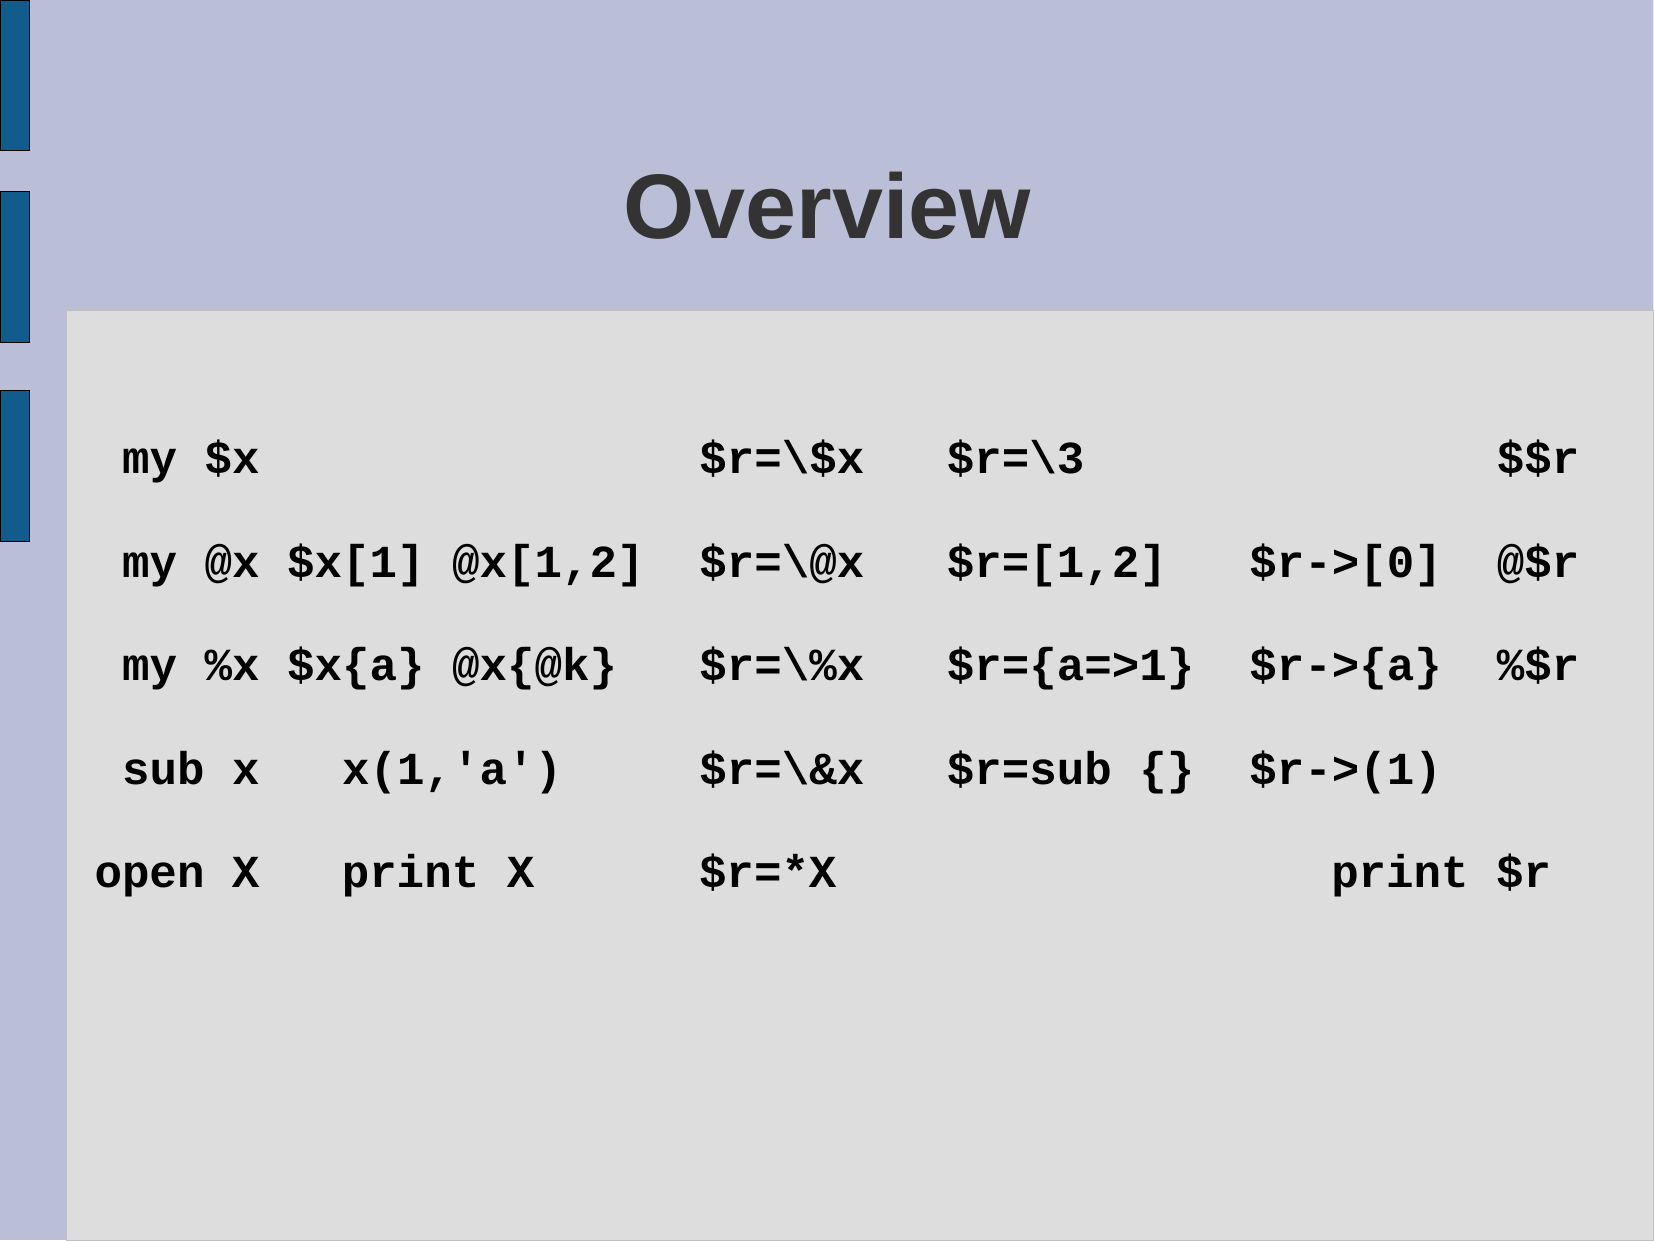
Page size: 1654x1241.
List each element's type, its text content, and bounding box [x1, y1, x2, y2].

title Overview [121, 102, 1534, 311]
text_box my $x $r=\$x $r=\3 $$r my @x $x[1] @x[1,2] $r=\@x $r=[1,2] $r->[0] @$r my %x $x{a} @x{@k} $r=\%x $r={a=>1} $r->{a} %$r sub x x(1,'a') $r=\&x $r=sub {} $r->(1) open X print X $r=*X print $r [94, 435, 1619, 985]
